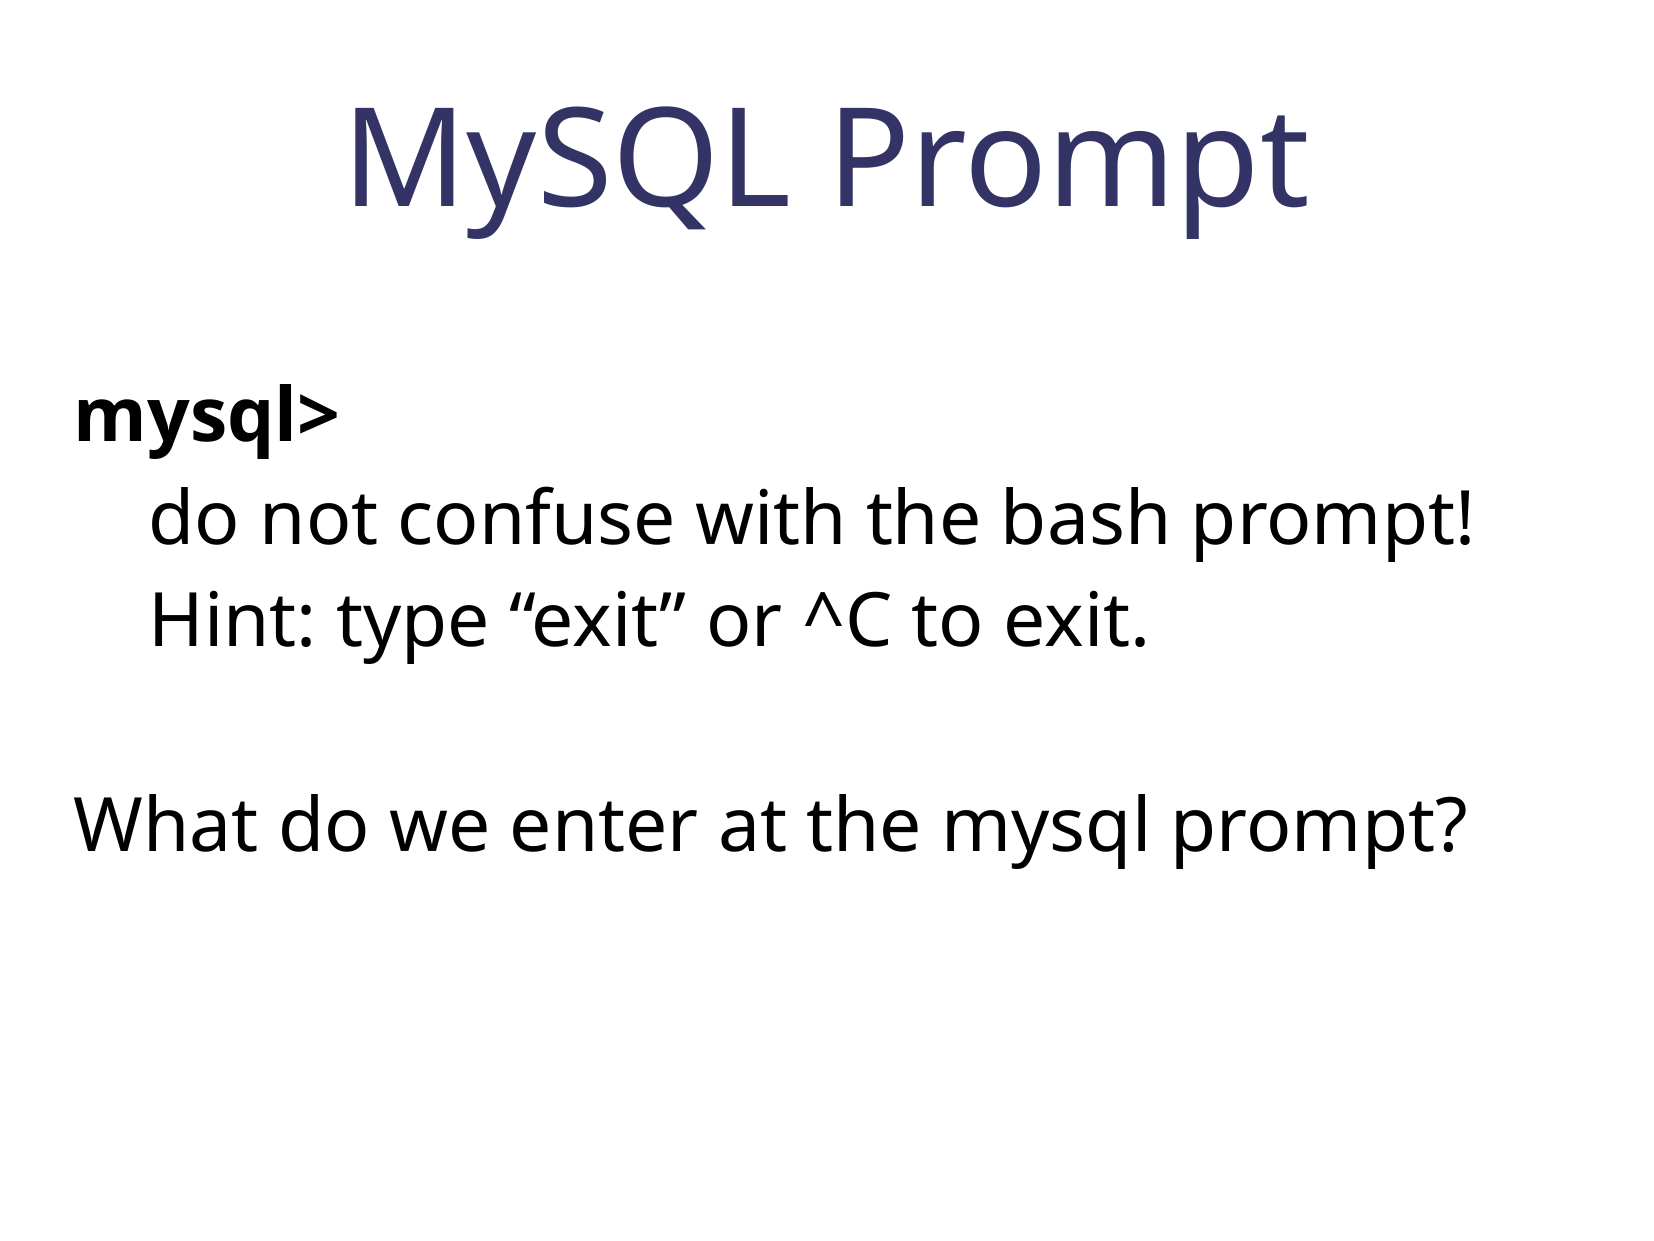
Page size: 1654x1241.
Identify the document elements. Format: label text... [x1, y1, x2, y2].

text_box mysql> do not confuse with the bash prompt! Hint: type “exit” or ^C to exit. What do we enter at the mysql prompt? [59, 354, 1654, 826]
title MySQL Prompt [0, 56, 1654, 250]
